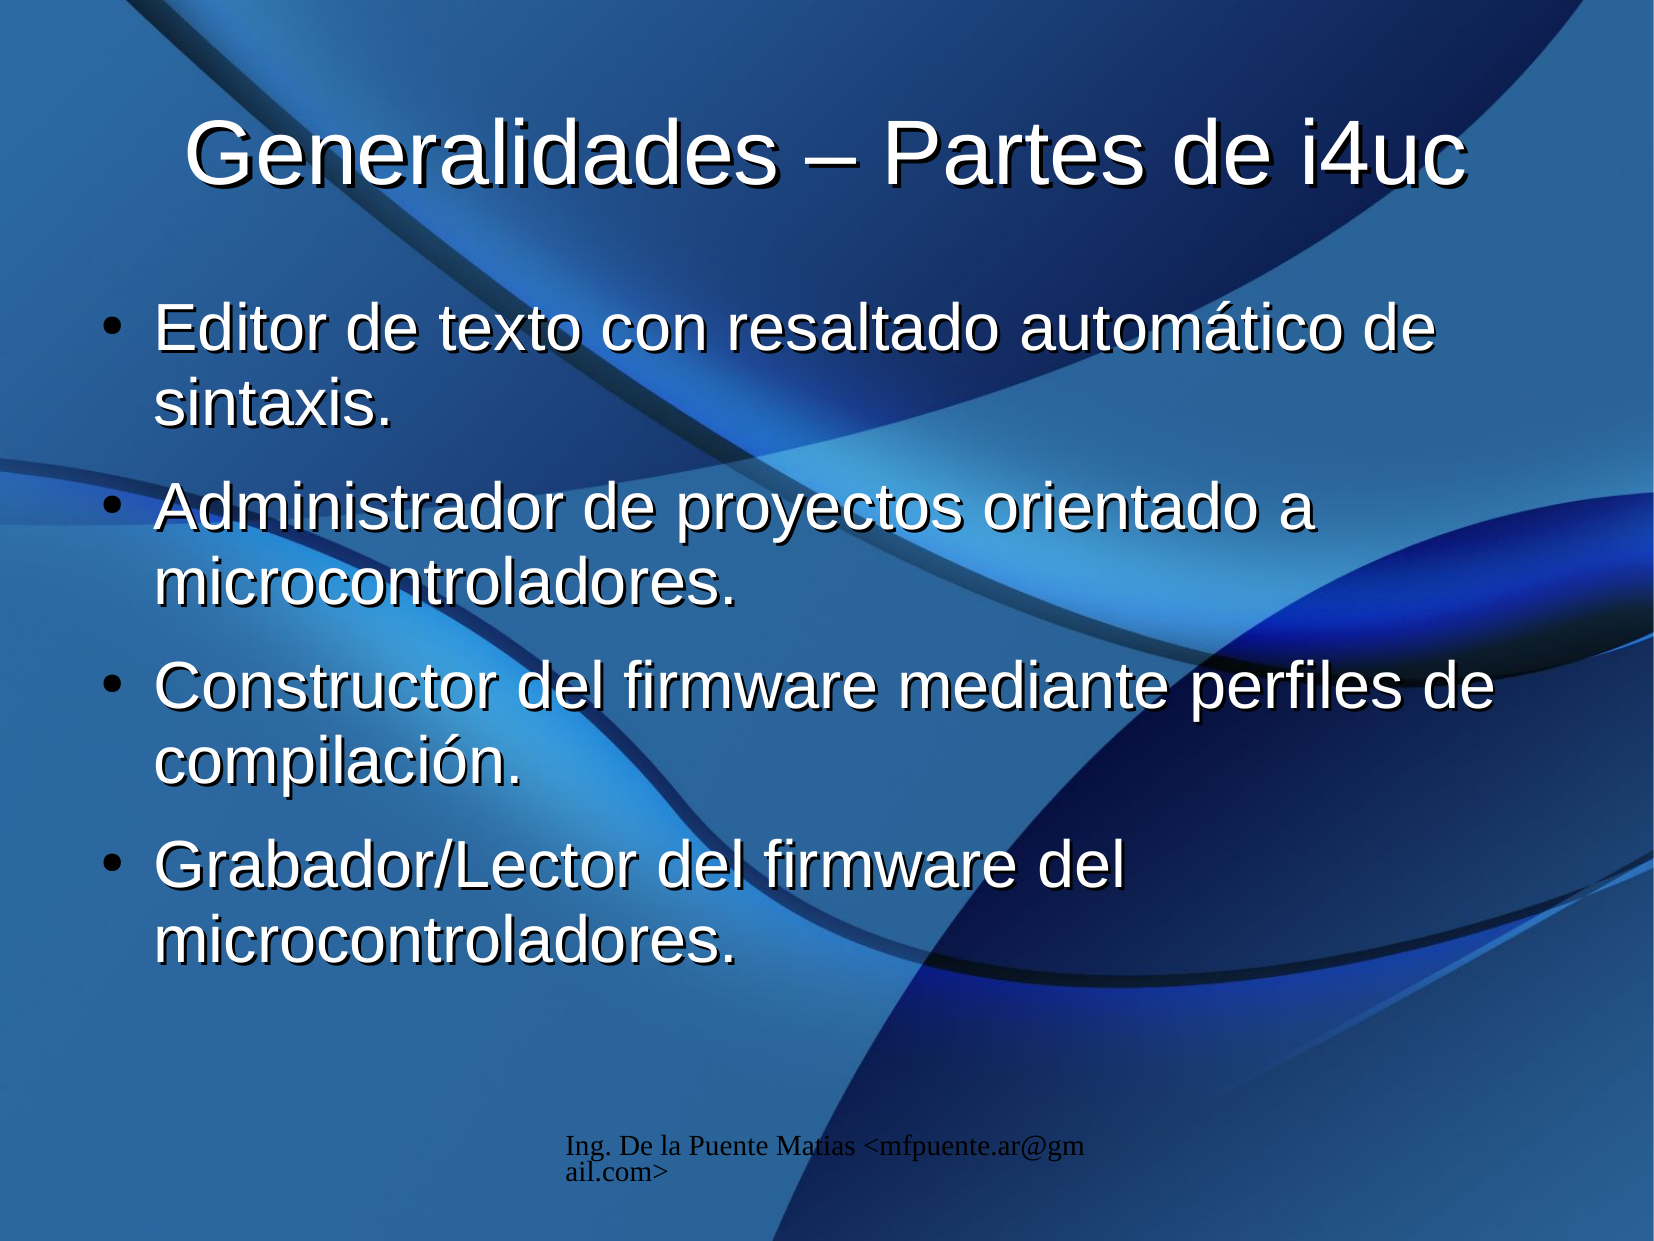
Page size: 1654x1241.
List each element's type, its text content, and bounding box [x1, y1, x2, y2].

picture [0, 0, 1654, 1241]
list Editor de texto con resaltado automático de sintaxis. Administrador de proyectos orientado a microcontroladores. Constructor del firmware mediante perfiles de compilación. Grabador/Lector del firmware del microcontroladores. [82, 290, 1571, 1109]
title Generalidades – Partes de i4uc [82, 49, 1571, 257]
